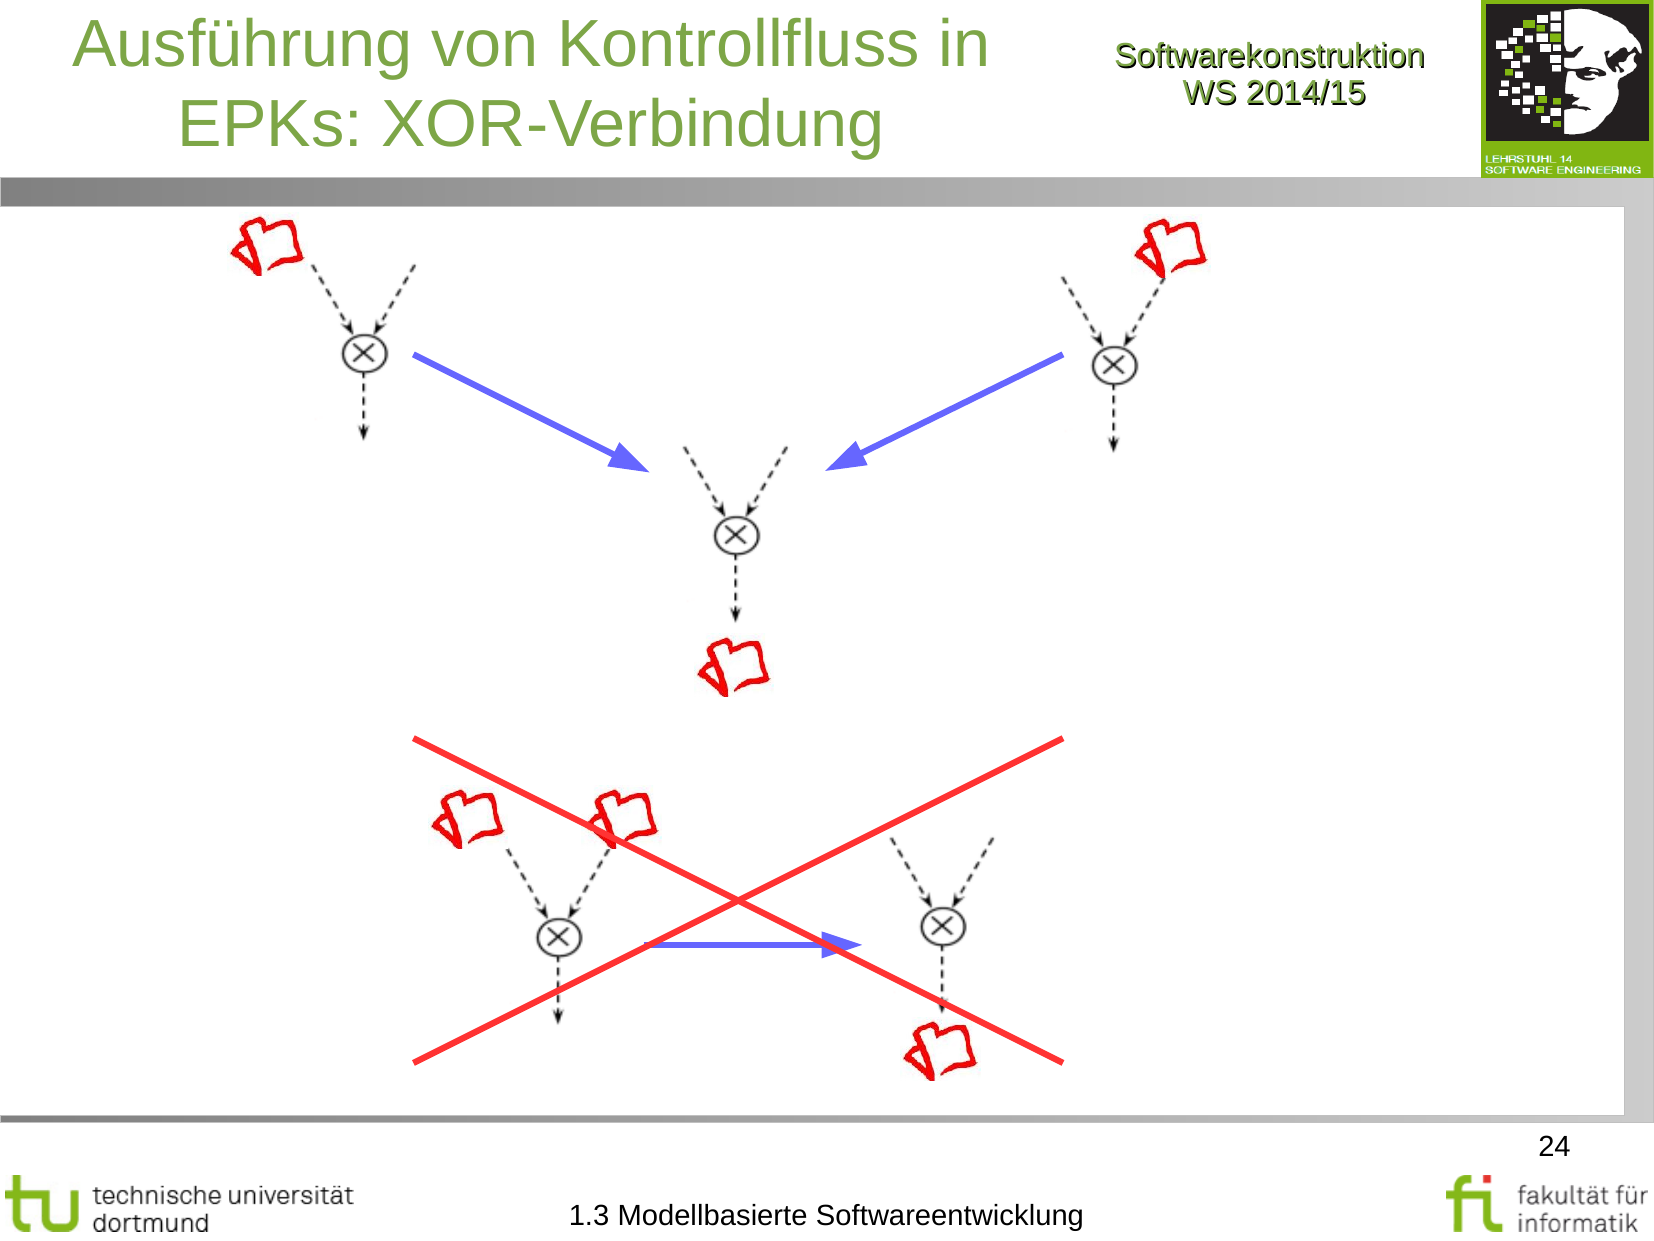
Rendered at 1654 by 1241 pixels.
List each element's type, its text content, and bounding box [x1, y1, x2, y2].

picture [581, 785, 662, 849]
picture [874, 820, 1016, 1035]
picture [874, 820, 890, 828]
picture [227, 212, 438, 468]
picture [428, 785, 632, 1020]
picture [1446, 1175, 1648, 1232]
picture [667, 429, 810, 697]
picture [490, 958, 632, 1052]
picture [1481, 0, 1654, 178]
title Ausführung von Kontrollfluss in EPKs: XOR-Verbindung [0, 0, 1063, 178]
picture [5, 1175, 354, 1232]
picture [1045, 214, 1211, 480]
picture [874, 973, 1010, 1081]
